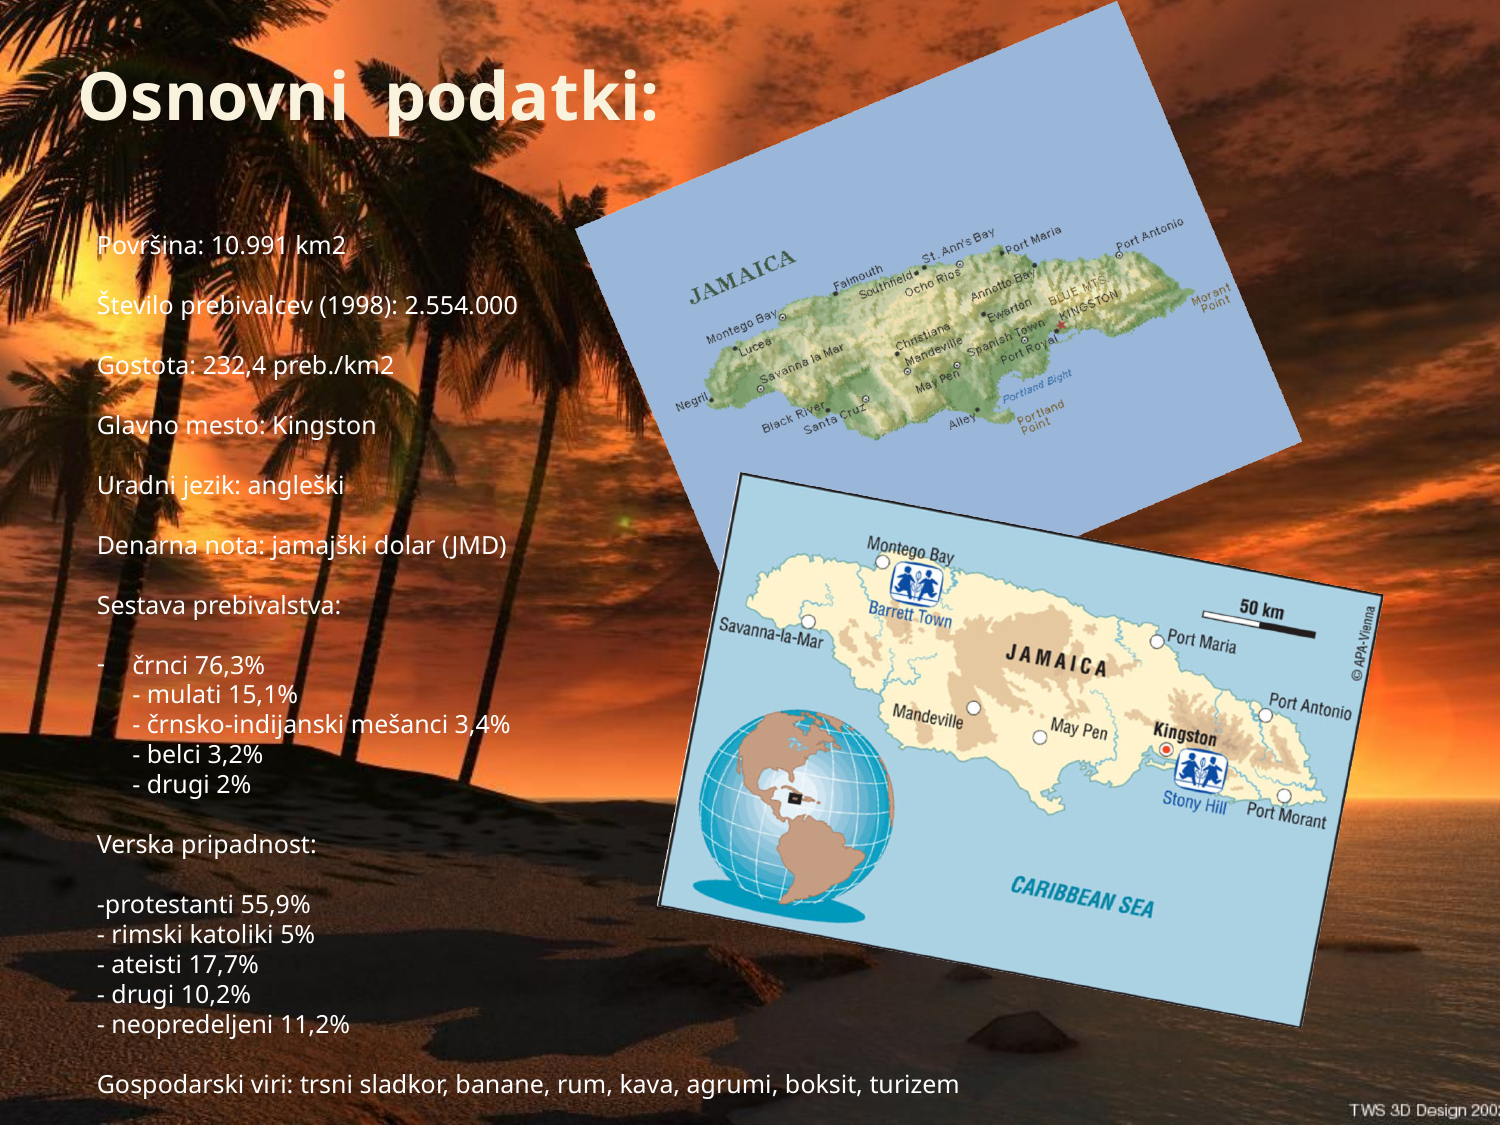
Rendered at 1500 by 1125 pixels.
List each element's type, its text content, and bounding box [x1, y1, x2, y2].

text_box Osnovni podatki: [62, 46, 676, 142]
picture [0, 0, 1500, 1125]
text_box Površina: 10.991 km2 Število prebivalcev (1998): 2.554.000 Gostota: 232,4 preb./km2 Glavno mesto: Kingston Uradni jezik: angleški Denarna nota: jamajški dolar (JMD) Sestava prebivalstva: črnci 76,3% - mulati 15,1% - črnsko-indijanski mešanci 3,4% - belci 3,2% - drugi 2% Verska pripadnost: -protestanti 55,9% - rimski katoliki 5% - ateisti 17,7% - drugi 10,2% - neopredeljeni 11,2% Gospodarski viri: trsni sladkor, banane, rum, kava, agrumi, boksit, turizem [82, 222, 1500, 1125]
